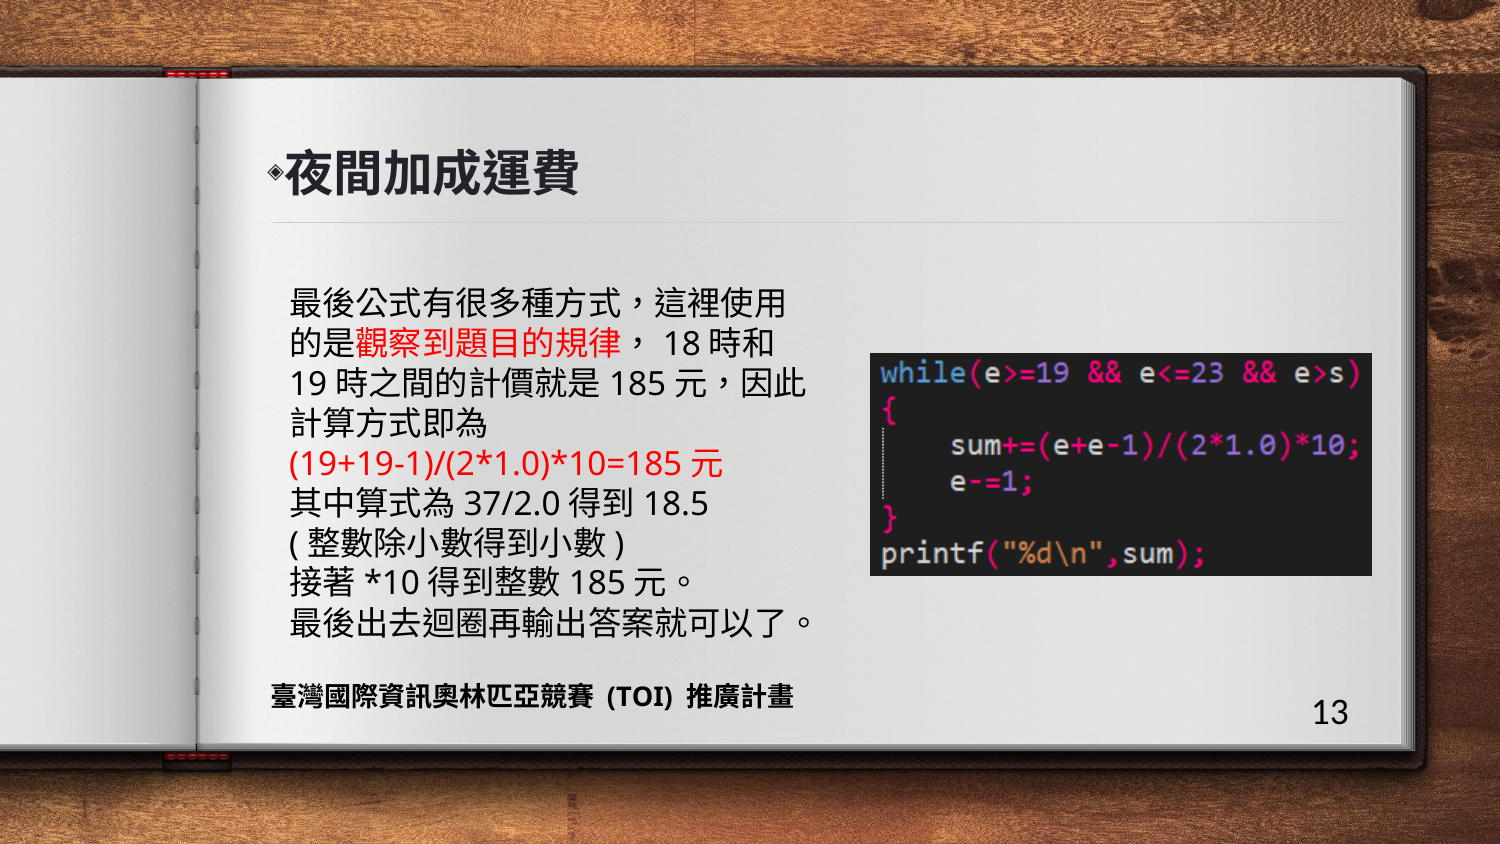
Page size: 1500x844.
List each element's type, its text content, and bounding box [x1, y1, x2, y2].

text_box [1295, 672, 1386, 737]
text_box 最後公式有很多種方式，這裡使用的是觀察到題目的規律，18時和19時之間的計價就是185元，因此計算方式即為 (19+19-1)/(2*1.0)*10=185元 其中算式為37/2.0得到18.5 (整數除小數得到小數) 接著*10得到整數185元。 最後出去迴圈再輸出答案就可以了。 [274, 274, 835, 654]
list 夜間加成運費 [252, 126, 1194, 216]
picture [870, 353, 1372, 576]
